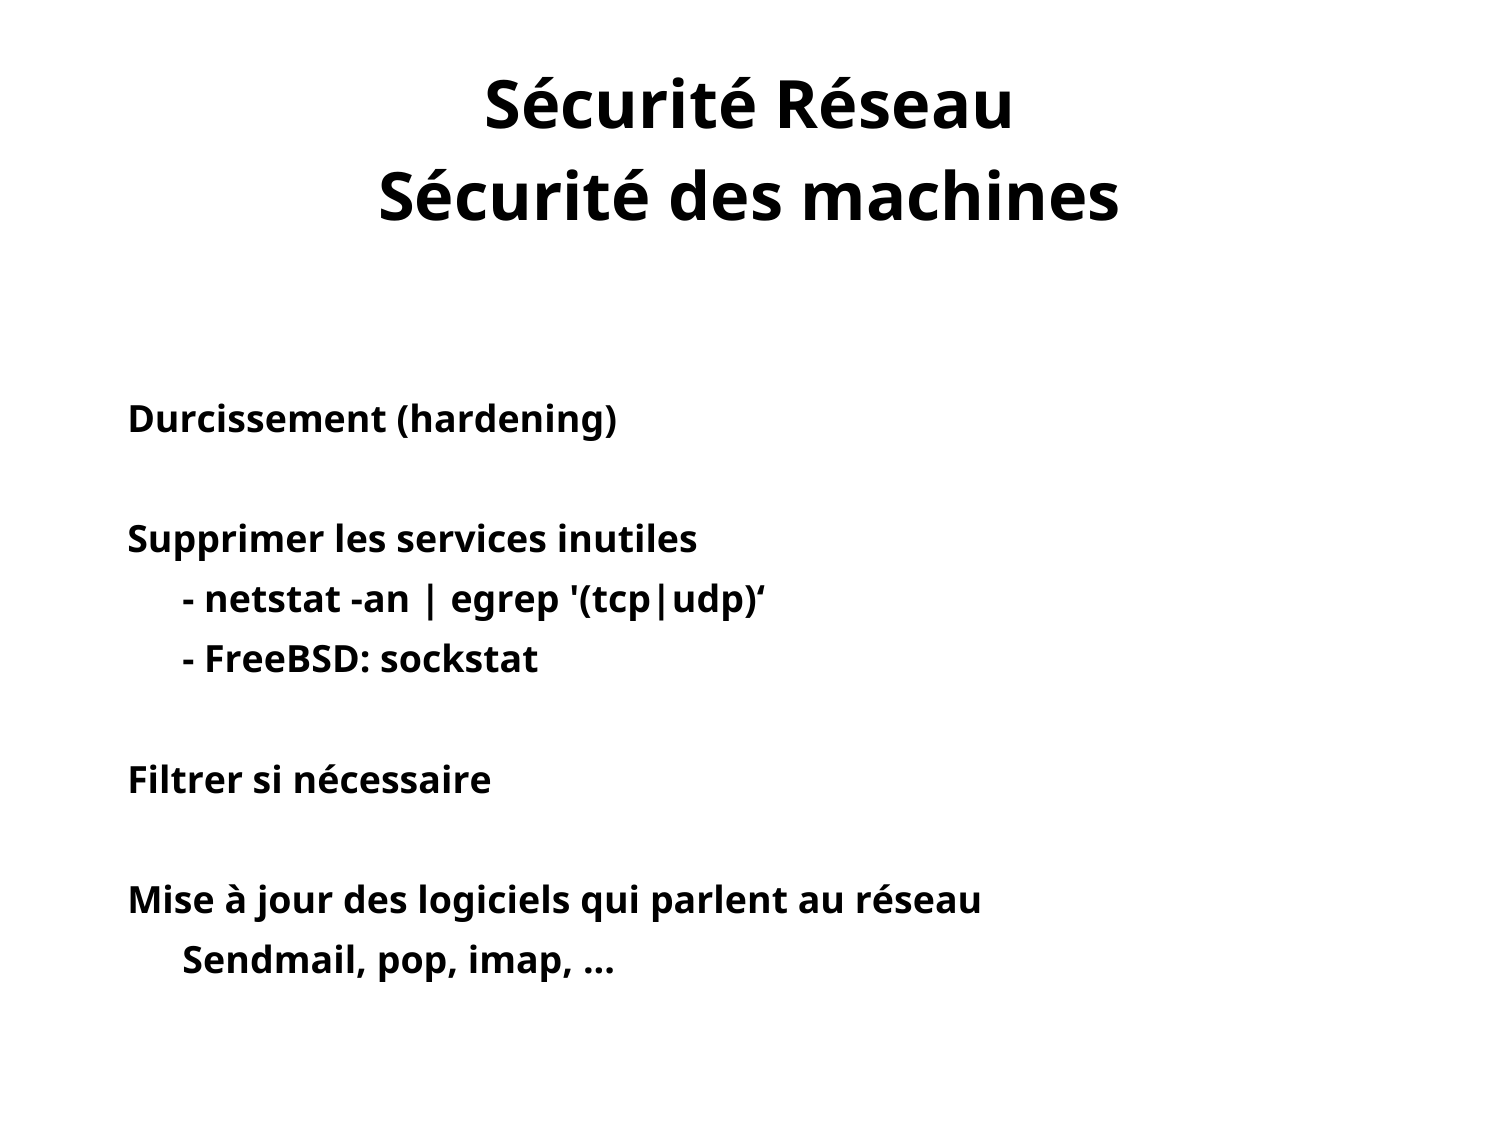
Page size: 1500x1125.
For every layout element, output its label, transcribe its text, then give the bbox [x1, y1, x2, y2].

title Sécurité Réseau Sécurité des machines [112, 44, 1388, 324]
list Durcissement (hardening) Supprimer les services inutiles - netstat -an | egrep '(tcp|udp)‘ - FreeBSD: sockstat Filtrer si nécessaire Mise à jour des logiciels qui parlent au réseau Sendmail, pop, imap, ... [112, 324, 1388, 1001]
